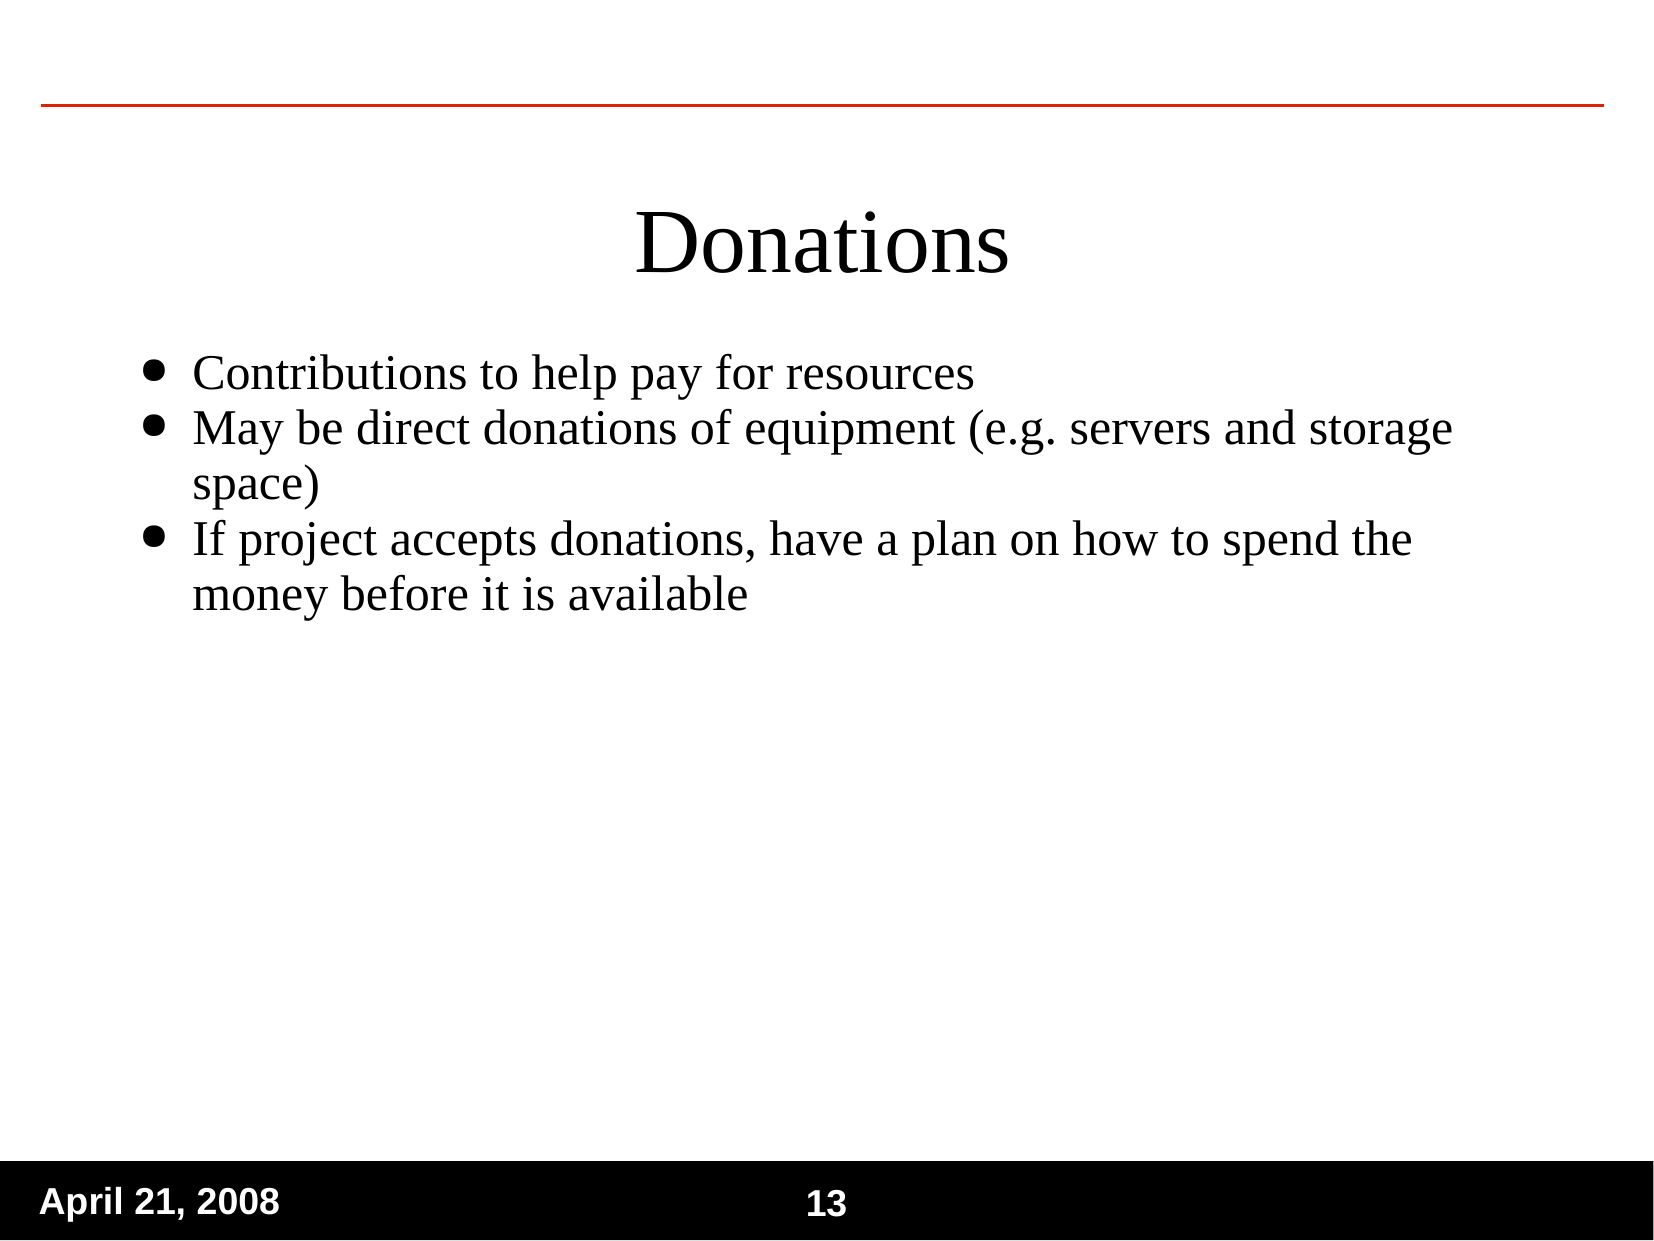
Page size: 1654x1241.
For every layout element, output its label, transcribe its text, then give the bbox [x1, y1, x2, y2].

list Contributions to help pay for resources May be direct donations of equipment (e.g. servers and storage space) If project accepts donations, have a plan on how to spend the money before it is available [121, 344, 1534, 1127]
title Donations [117, 137, 1530, 346]
